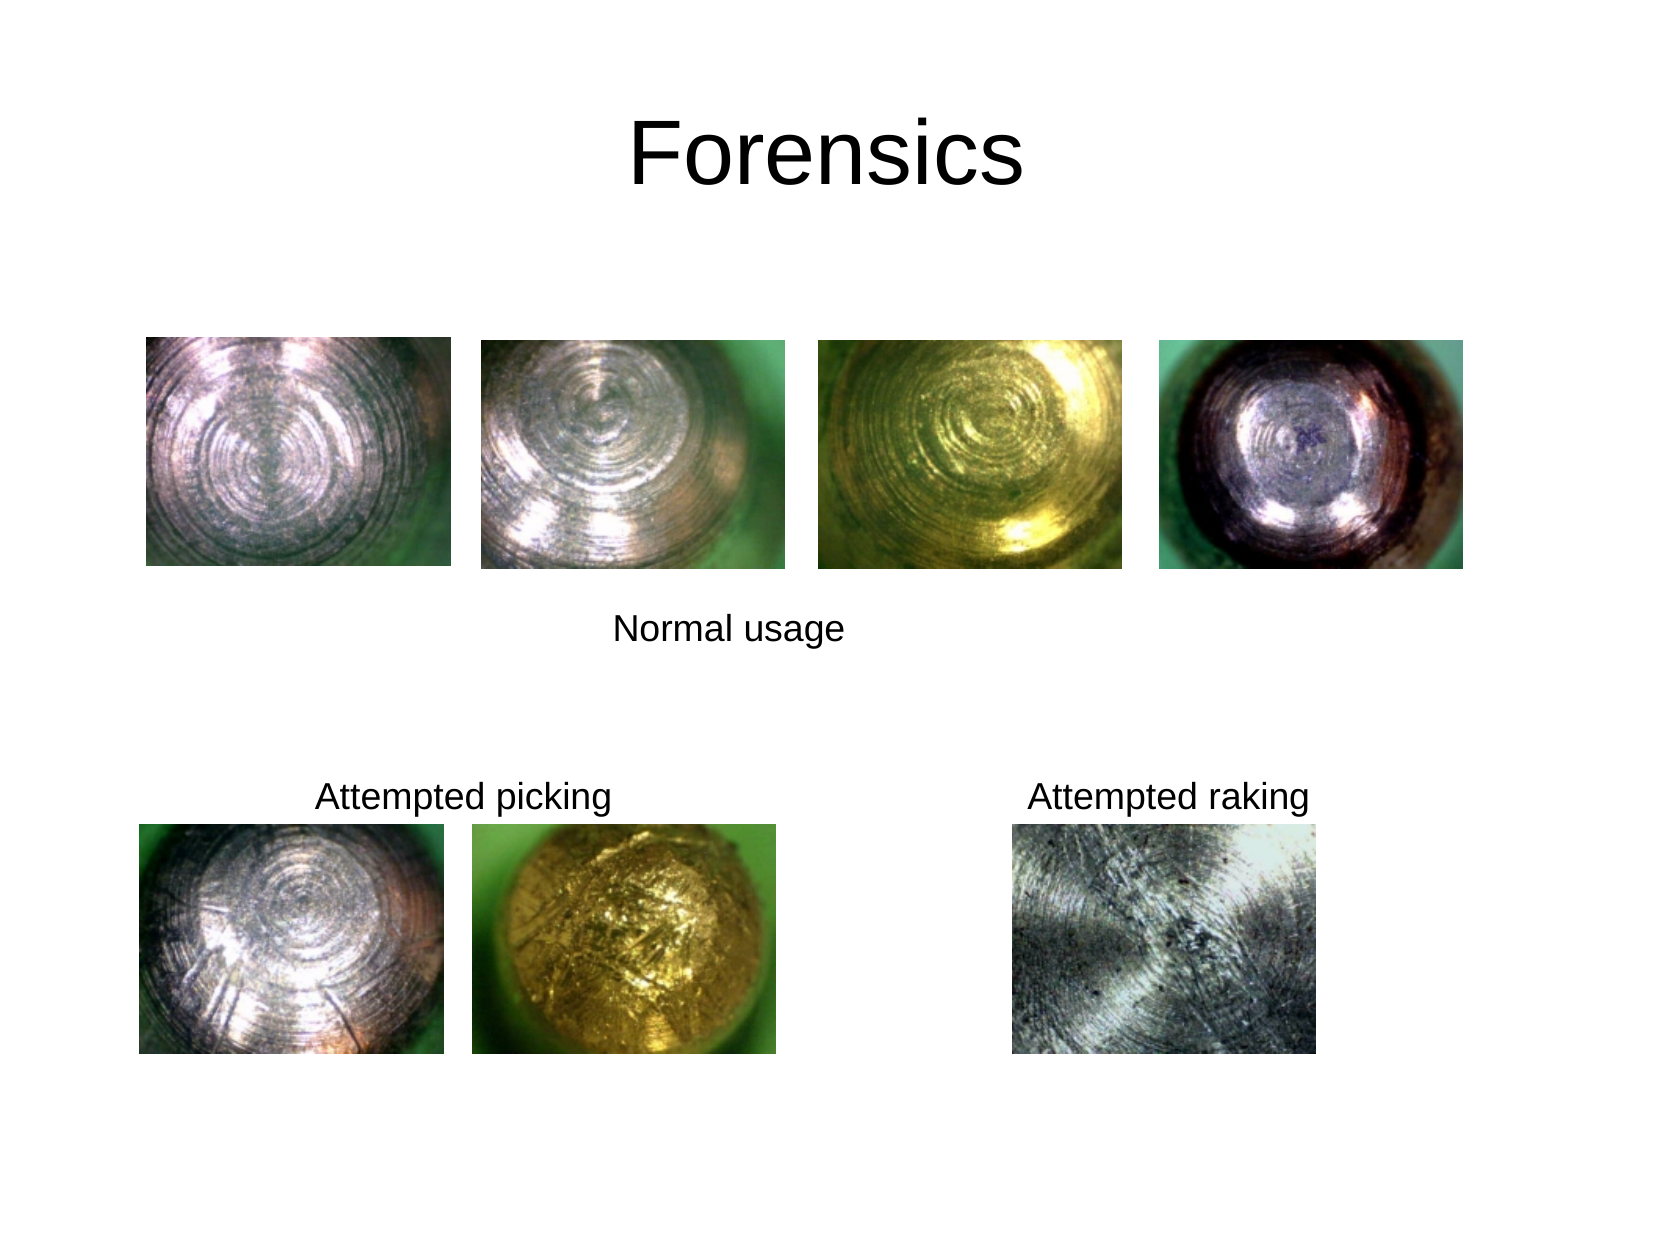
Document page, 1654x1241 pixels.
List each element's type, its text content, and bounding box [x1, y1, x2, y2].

picture [1159, 340, 1463, 569]
picture [139, 824, 444, 1054]
text_box Normal usage [597, 600, 861, 657]
picture [146, 337, 451, 566]
picture [472, 824, 776, 1054]
picture [1012, 826, 1316, 1054]
text_box Attempted raking [1012, 768, 1326, 826]
picture [481, 340, 785, 569]
text_box Attempted picking [300, 768, 628, 826]
title Forensics [82, 56, 1571, 250]
picture [818, 340, 1122, 569]
